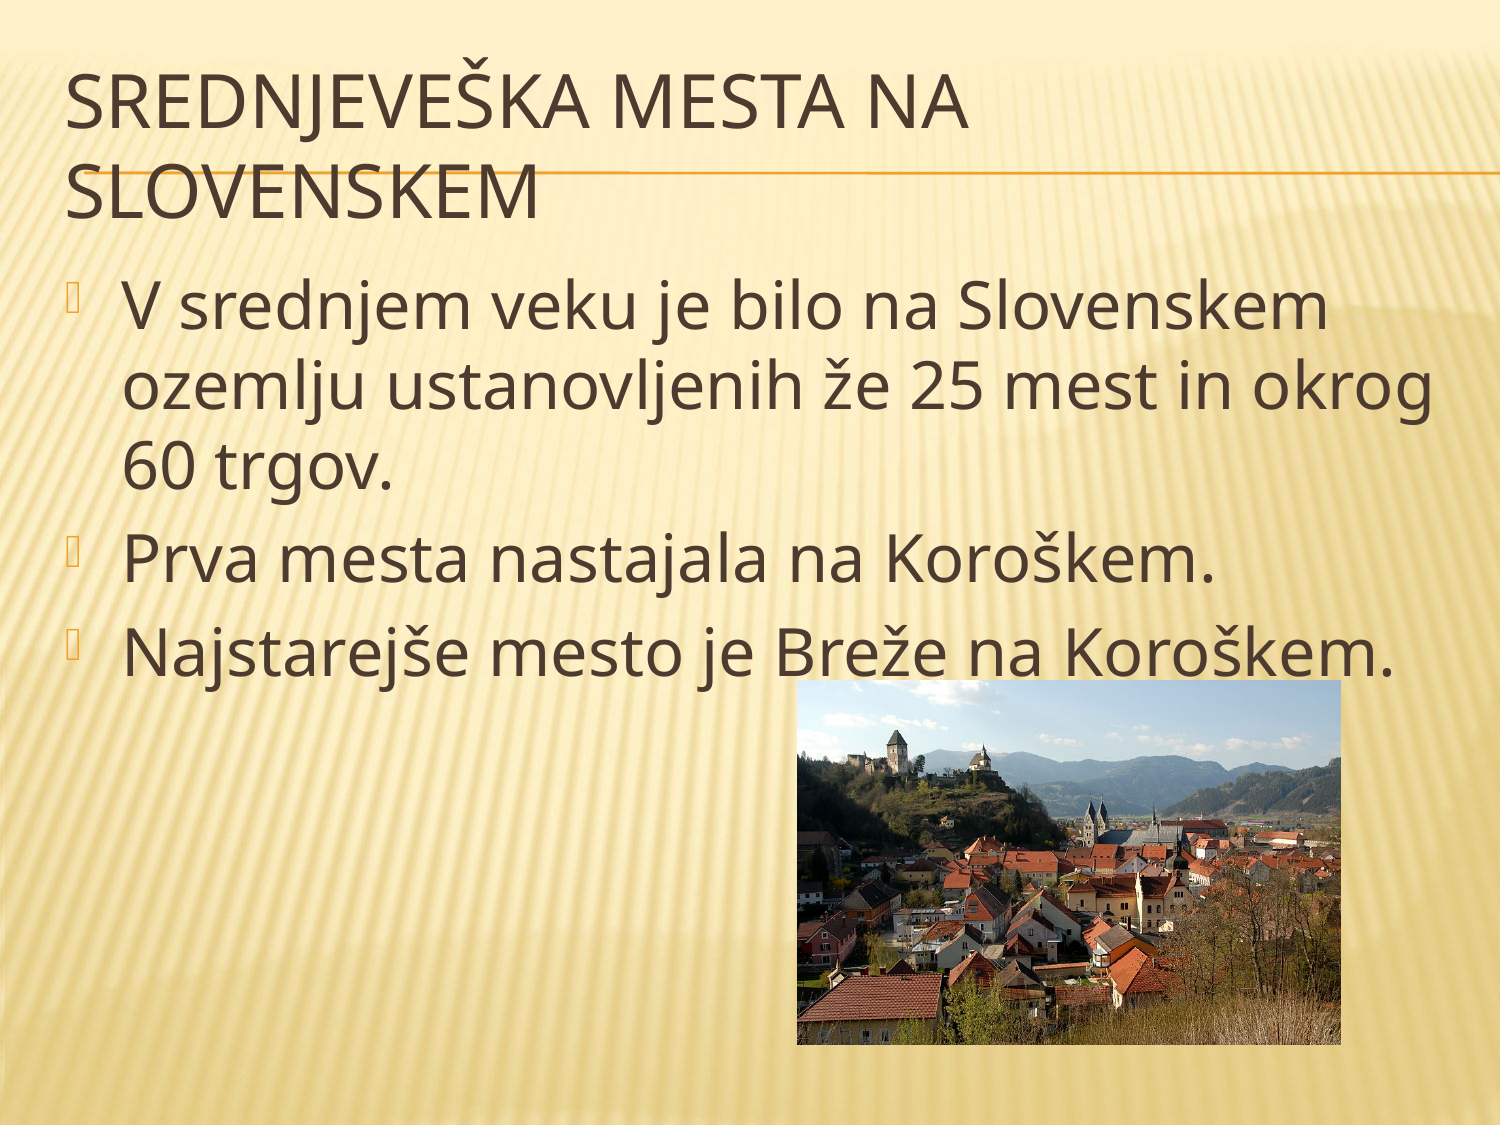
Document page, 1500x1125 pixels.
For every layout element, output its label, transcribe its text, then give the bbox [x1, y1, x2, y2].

list V srednjem veku je bilo na Slovenskem ozemlju ustanovljenih že 25 mest in okrog 60 trgov. Prva mesta nastajala na Koroškem. Najstarejše mesto je Breže na Koroškem. [50, 254, 1475, 998]
picture [0, 0, 1500, 1125]
title SREDNJEVEŠKA MESTA NA SLOVENSKEM [50, 75, 1475, 213]
